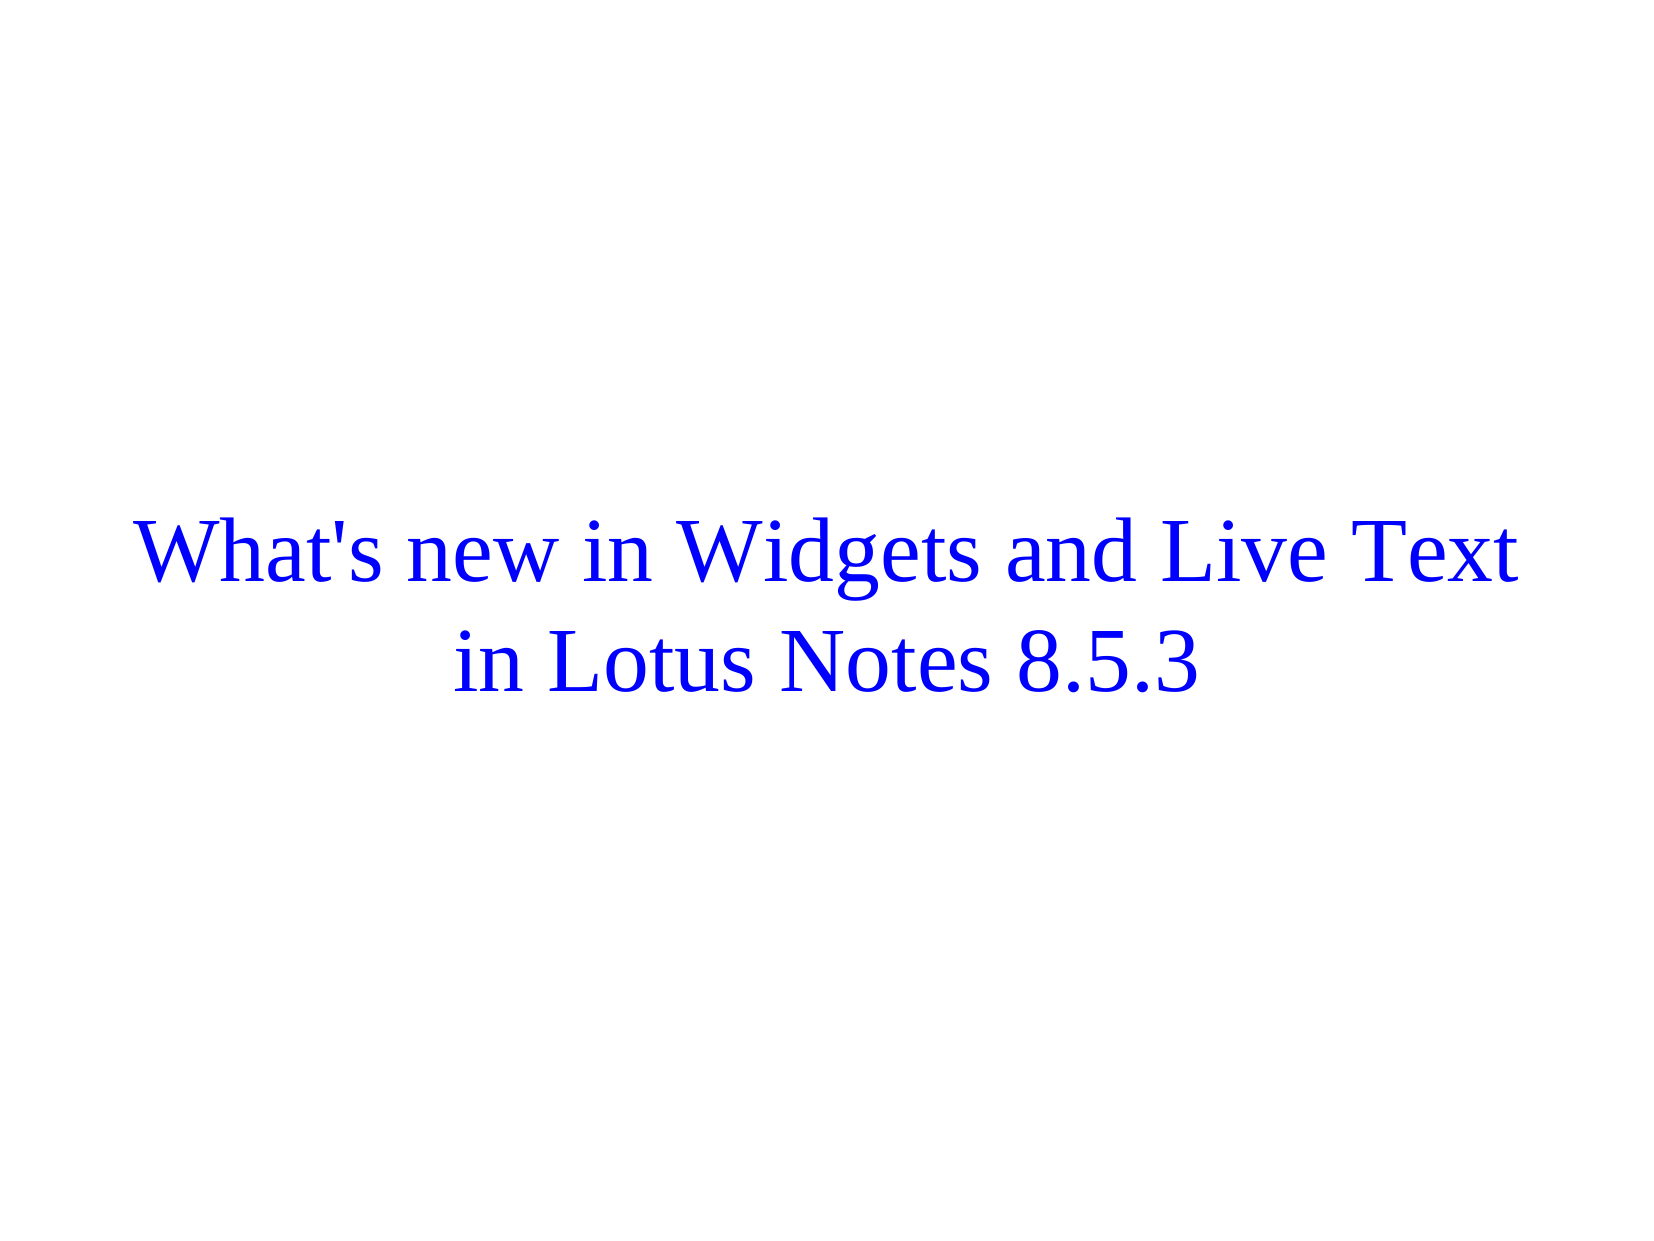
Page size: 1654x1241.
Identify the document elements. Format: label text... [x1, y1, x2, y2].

title What's new in Widgets and Live Text in Lotus Notes 8.5.3 [121, 489, 1534, 710]
